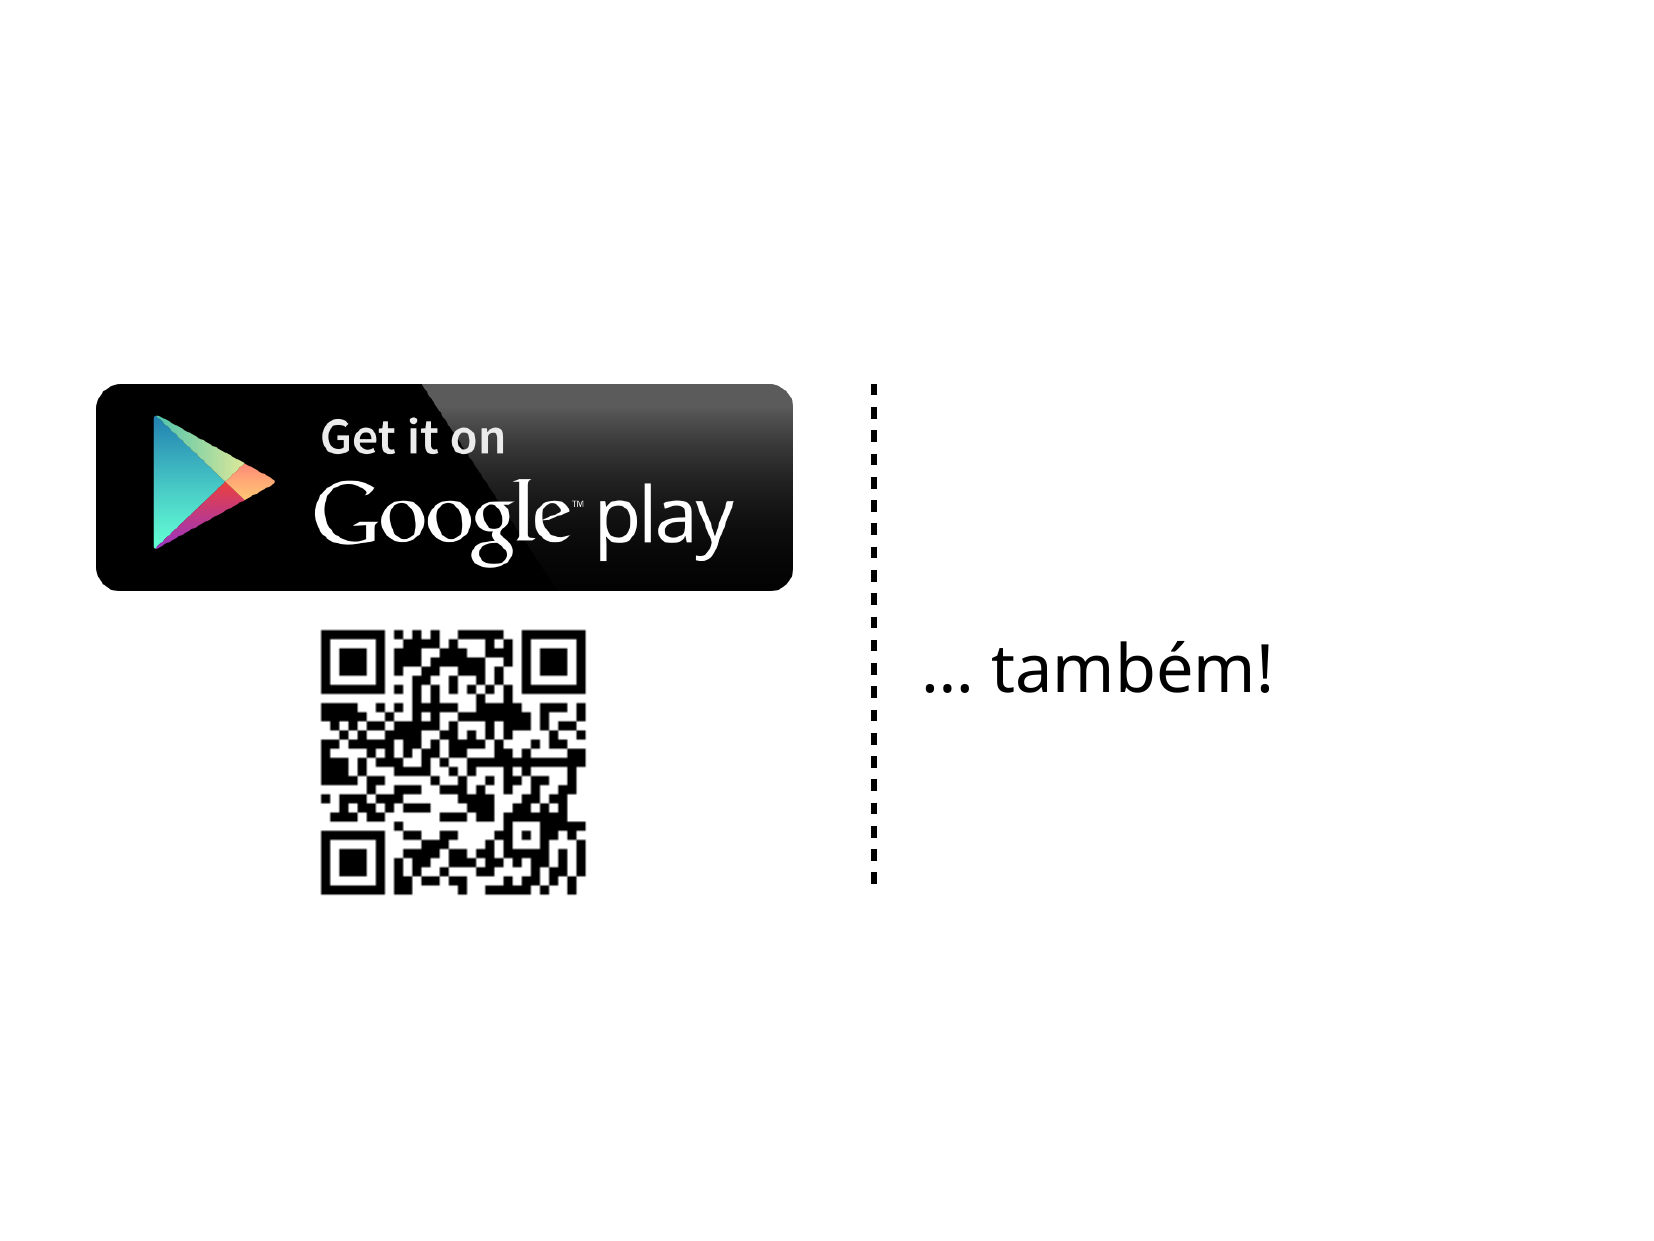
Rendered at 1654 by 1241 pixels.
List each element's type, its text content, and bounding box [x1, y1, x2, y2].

picture [283, 592, 625, 934]
picture [96, 384, 793, 591]
list … também! [921, 290, 1648, 1010]
list [82, 290, 809, 1010]
